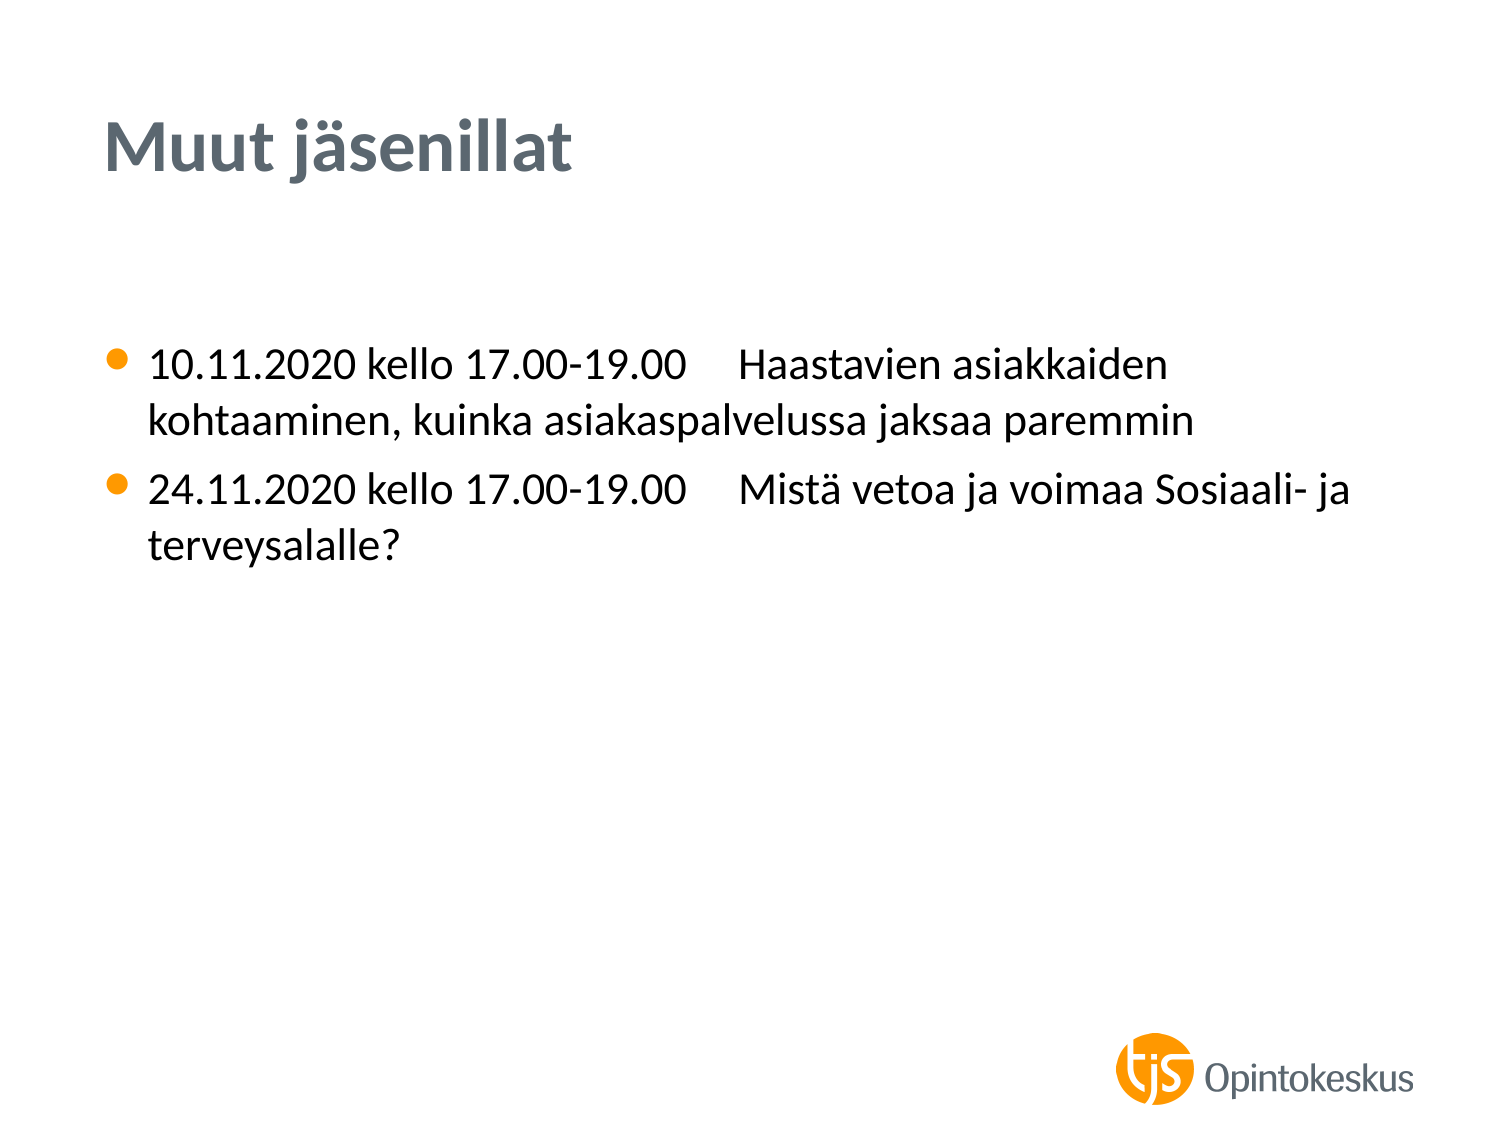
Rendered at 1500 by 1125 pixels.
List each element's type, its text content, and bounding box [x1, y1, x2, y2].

title Muut jäsenillat [88, 88, 1412, 266]
list 10.11.2020 kello 17.00-19.00 Haastavien asiakkaiden kohtaaminen, kuinka asiakaspalvelussa jaksaa paremmin 24.11.2020 kello 17.00-19.00 Mistä vetoa ja voimaa Sosiaali- ja terveysalalle? [88, 324, 1412, 1004]
picture [1116, 1033, 1413, 1105]
